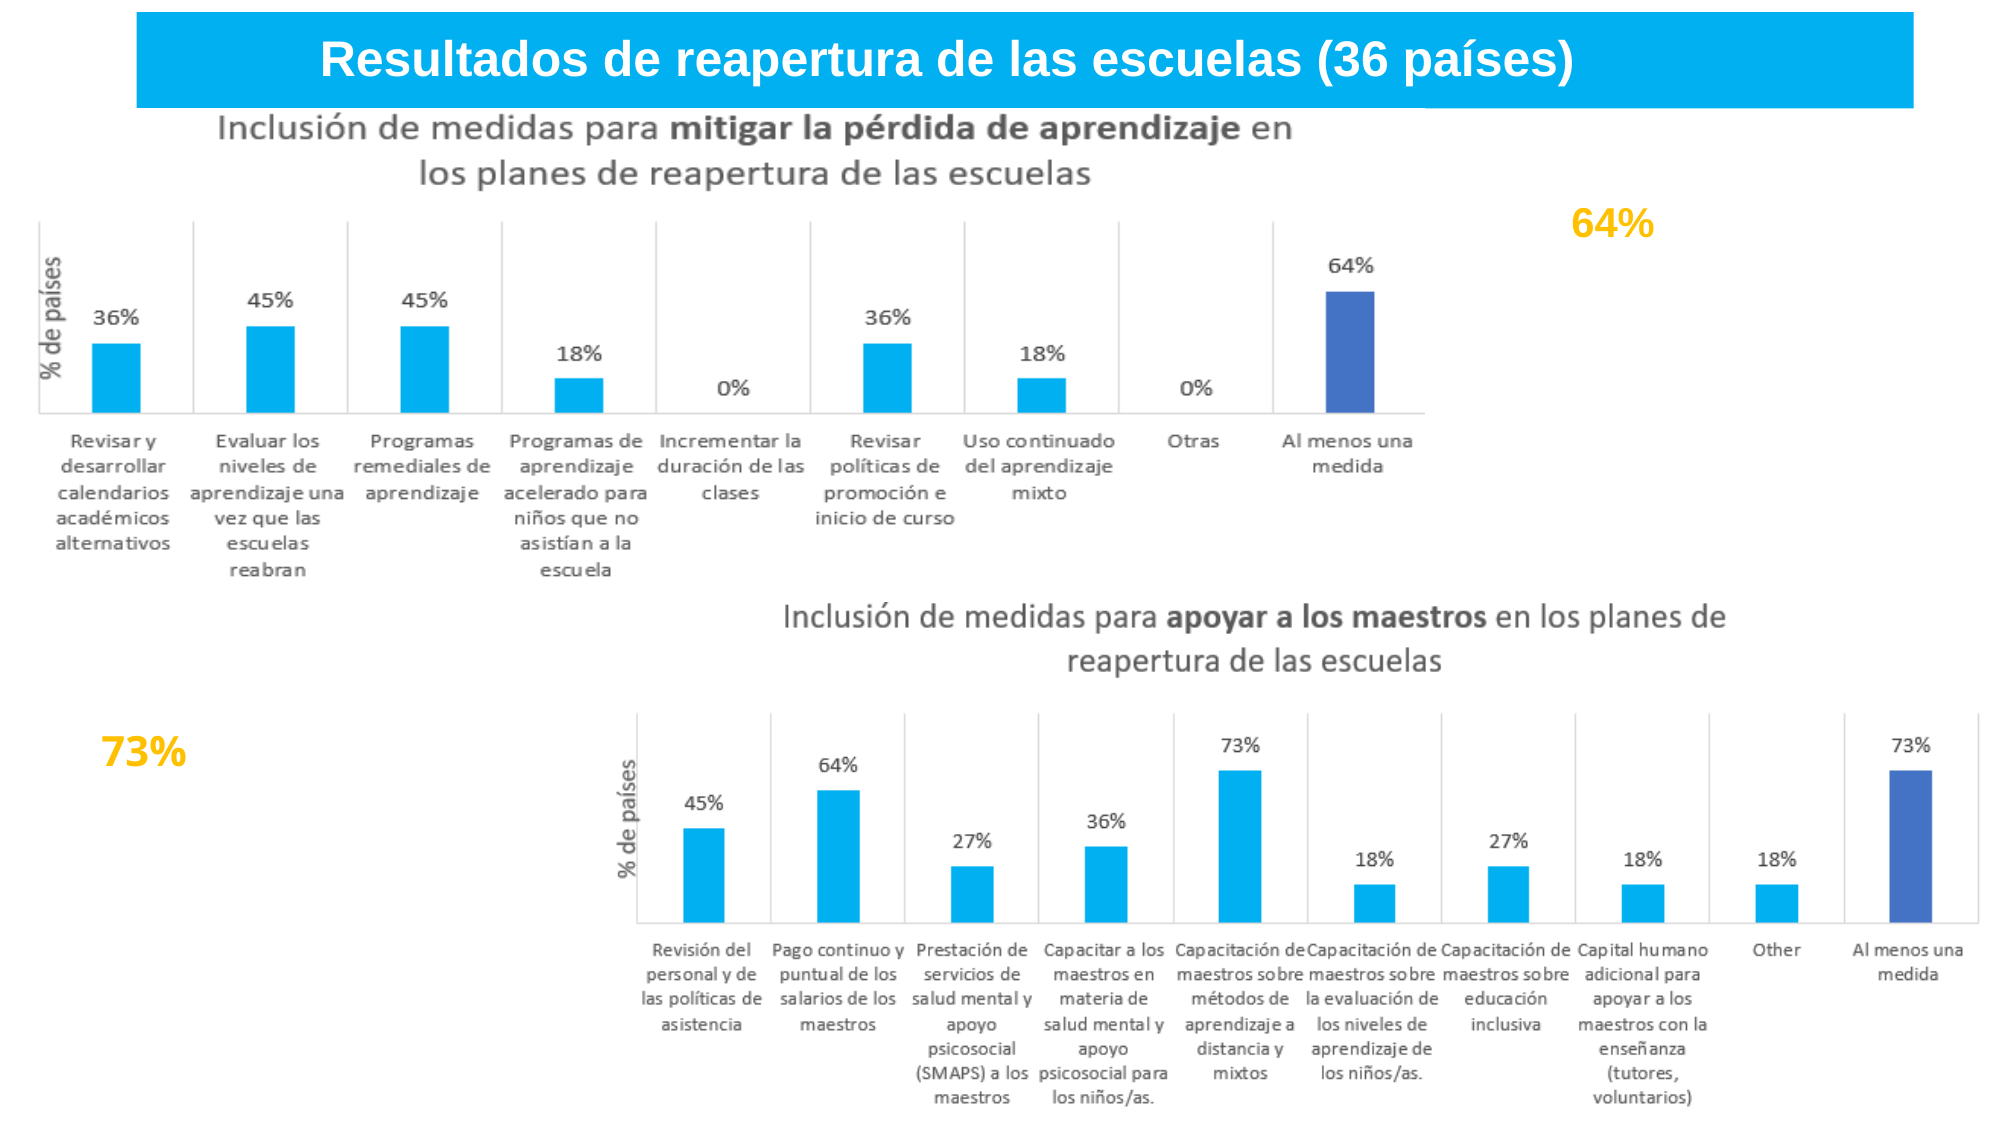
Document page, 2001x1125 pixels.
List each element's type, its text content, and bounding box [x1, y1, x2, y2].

text_box El 73% de los países han capacitado a los maestros en modalidades de aprendizaje a distancia/mixtas [42, 717, 582, 982]
text_box El 64% de los países están implementando al menos una medida para mitigar la pérdida de aprendizaje [1490, 189, 1980, 454]
picture [19, 108, 1425, 586]
picture [600, 602, 1981, 1125]
text_box Resultados de reapertura de las escuelas (36 países) [136, 12, 1914, 109]
